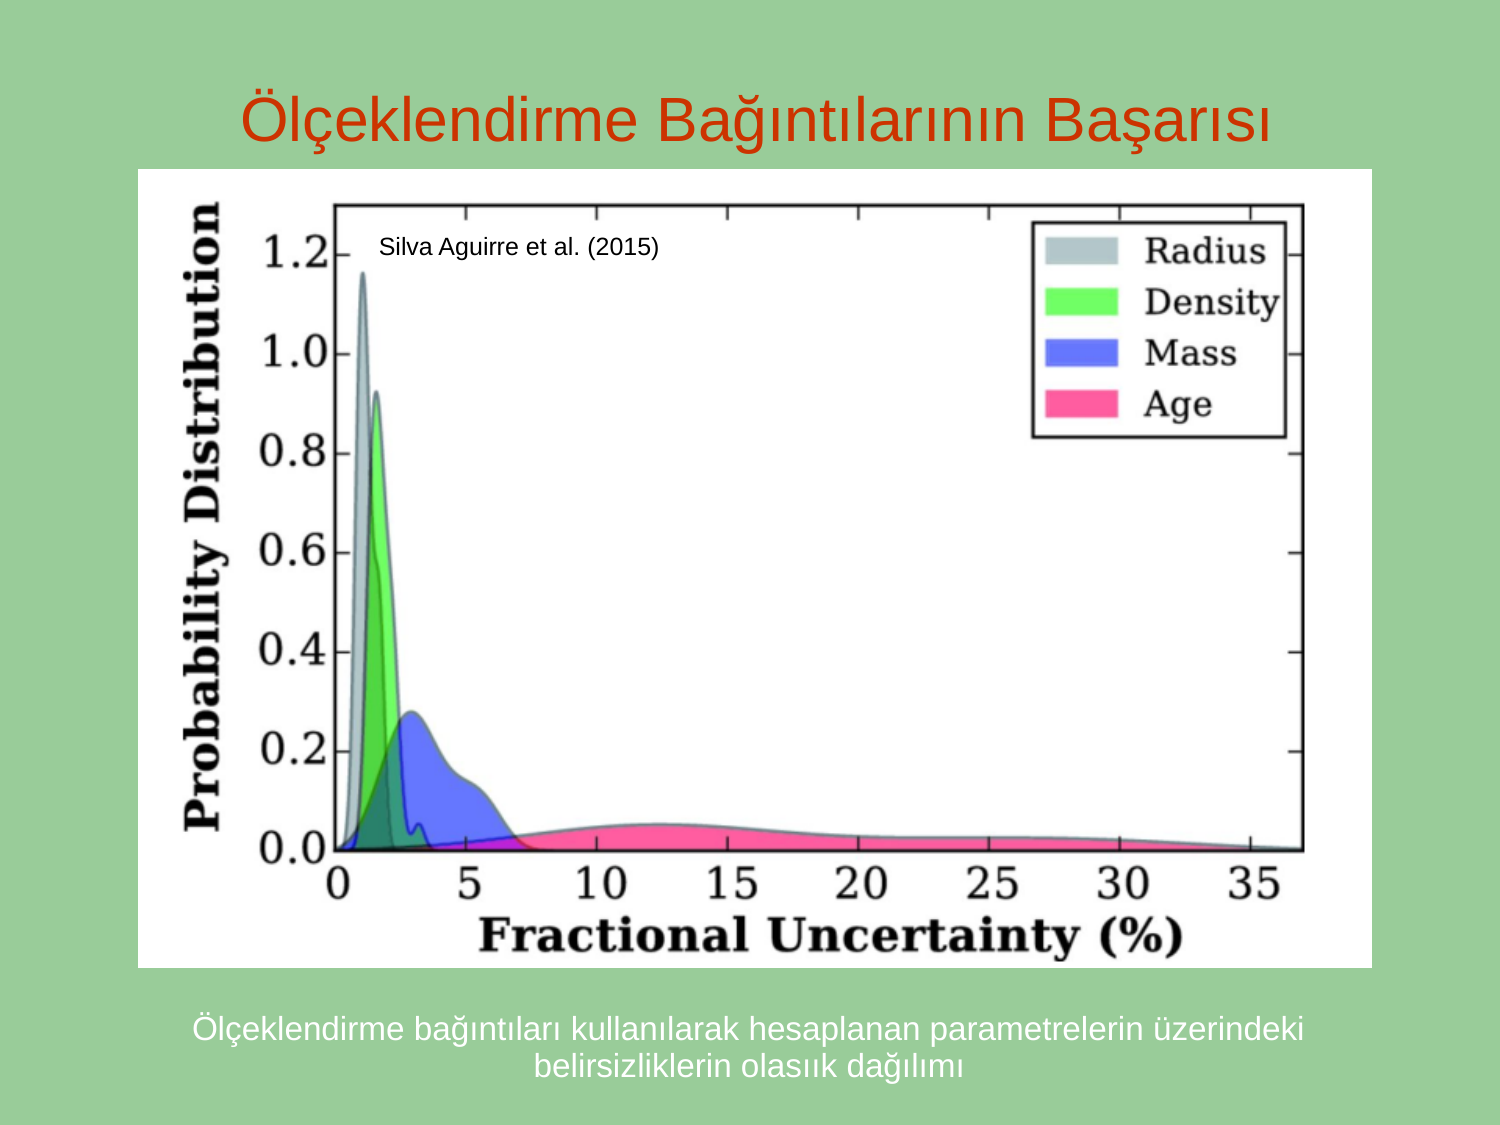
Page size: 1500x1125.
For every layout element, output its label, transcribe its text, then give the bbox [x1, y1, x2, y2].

text_box Silva Aguirre et al. (2015) [360, 224, 676, 271]
picture [138, 169, 1372, 968]
text_box Ölçeklendirme bağıntıları kullanılarak hesaplanan parametrelerin üzerindeki belirsizliklerin olasıık dağılımı [149, 1002, 1350, 1092]
title Ölçeklendirme Bağıntılarının Başarısı [120, 29, 1395, 211]
